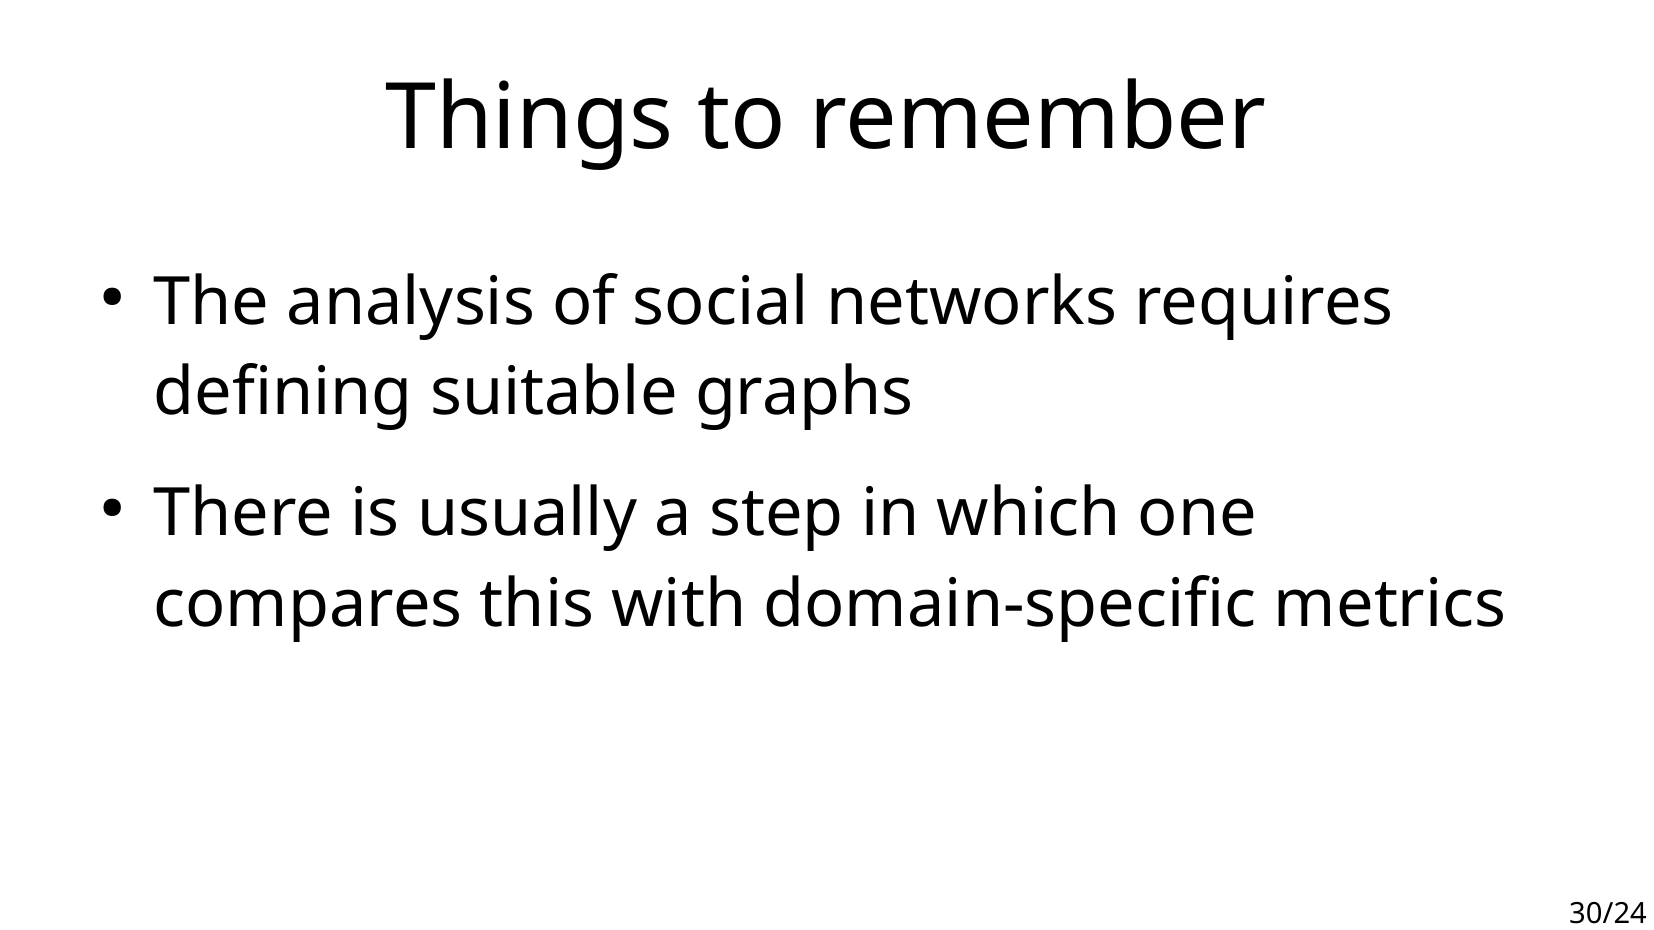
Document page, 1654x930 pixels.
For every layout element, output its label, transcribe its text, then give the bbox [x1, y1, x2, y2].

list The analysis of social networks requires defining suitable graphs There is usually a step in which one compares this with domain-specific metrics [82, 252, 1571, 793]
title Things to remember [82, 1, 1571, 225]
